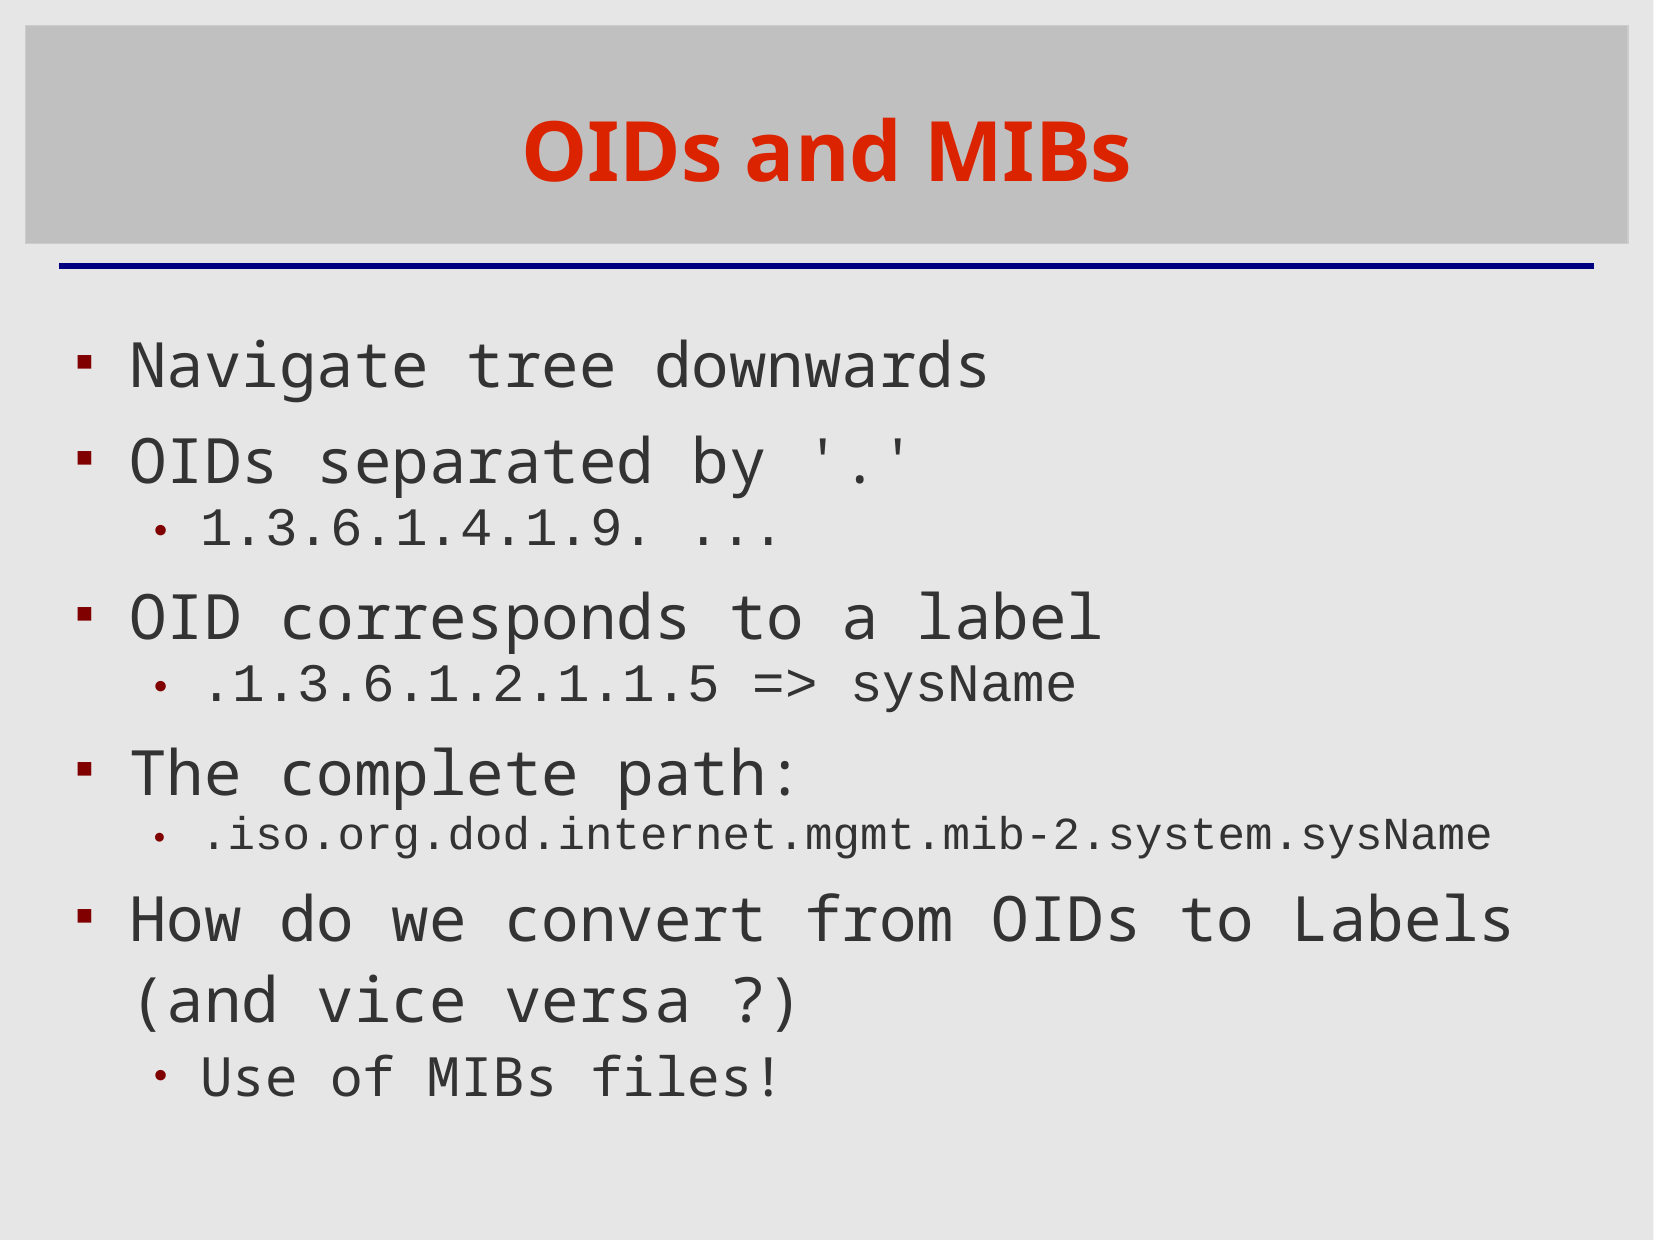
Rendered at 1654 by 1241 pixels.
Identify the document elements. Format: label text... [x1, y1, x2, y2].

list Navigate tree downwards OIDs separated by '.' 1.3.6.1.4.1.9. ... OID corresponds to a label .1.3.6.1.2.1.1.5 => sysName The complete path: .iso.org.dod.internet.mgmt.mib-2.system.sysName How do we convert from OIDs to Labels (and vice versa ?) Use of MIBs files! [59, 322, 1594, 1132]
title OIDs and MIBs [121, 46, 1534, 253]
